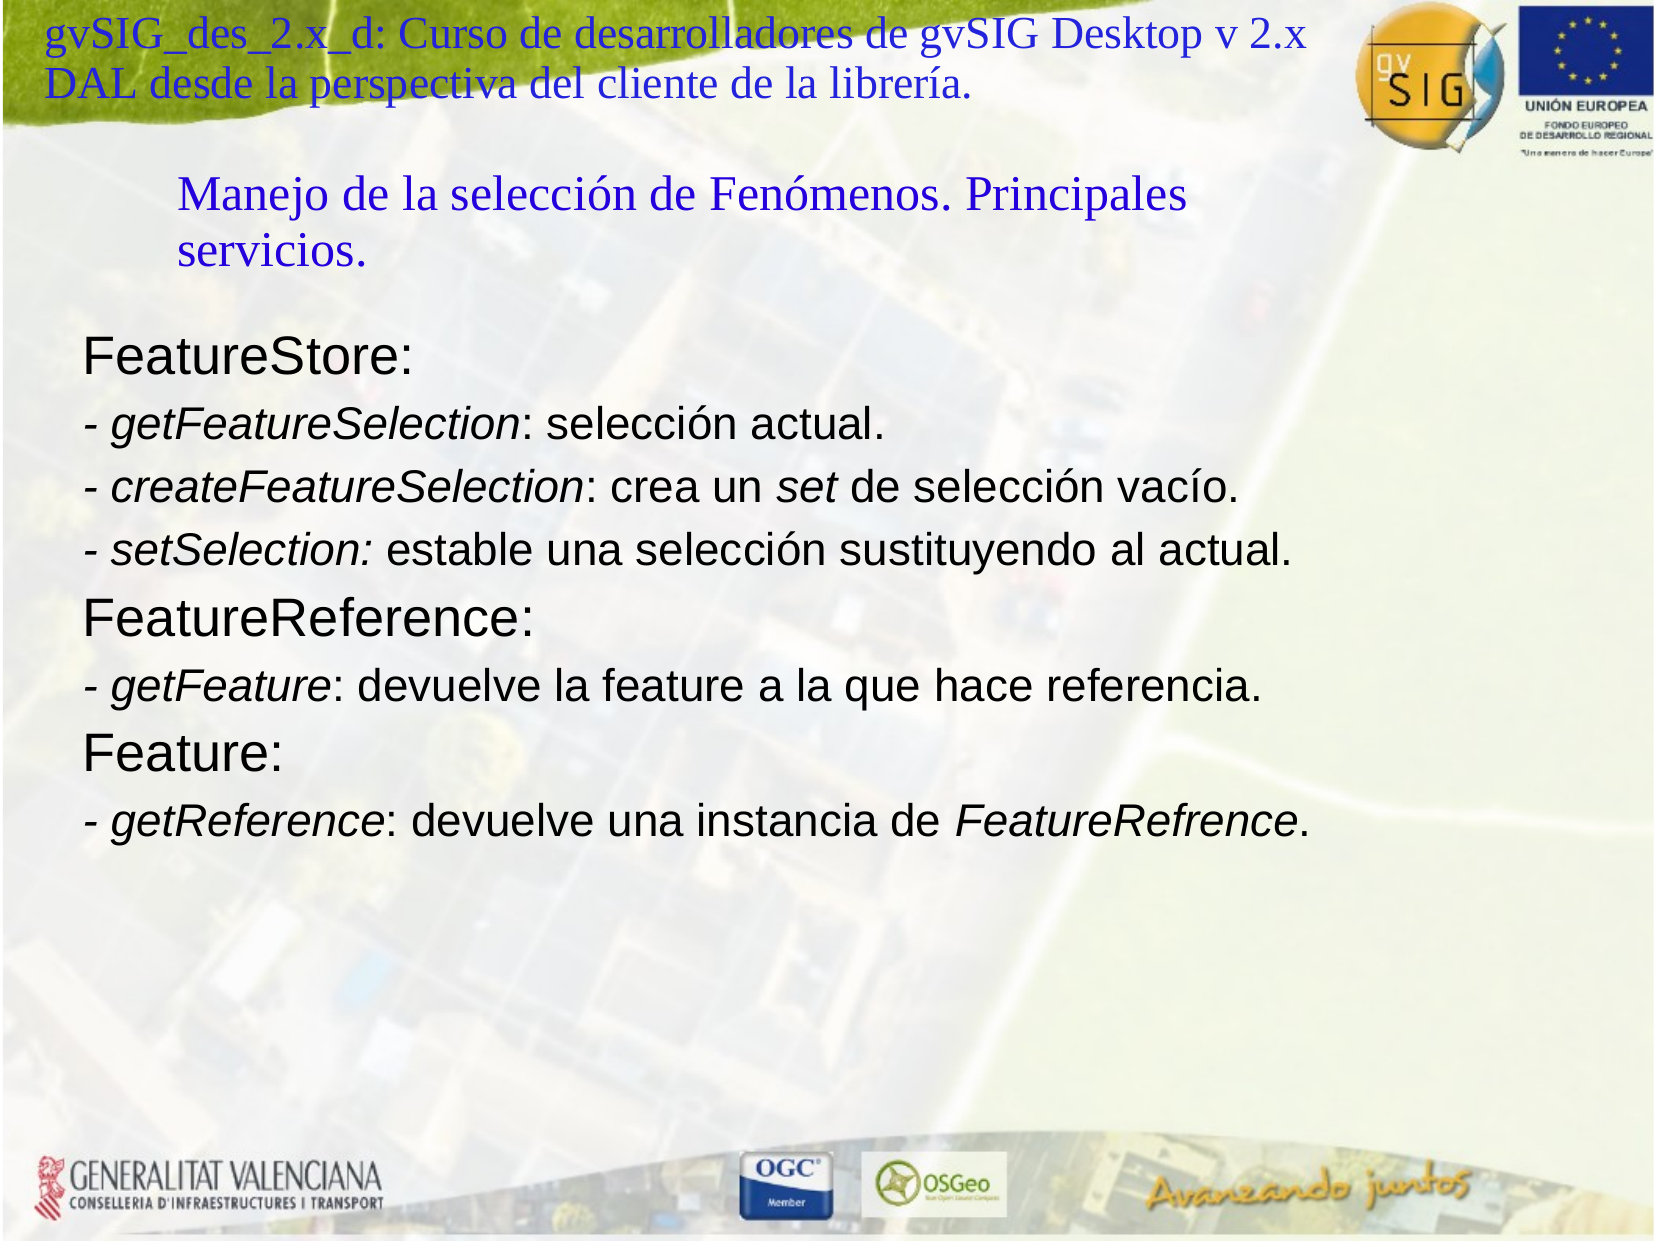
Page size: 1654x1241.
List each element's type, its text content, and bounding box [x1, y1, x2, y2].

picture [2, 0, 1654, 1241]
title Manejo de la selección de Fenómenos. Principales servicios. [177, 88, 1329, 325]
list FeatureStore: - getFeatureSelection: selección actual. - createFeatureSelection: crea un set de selección vacío. - setSelection: estable una selección sustituyendo al actual. FeatureReference: - getFeature: devuelve la feature a la que hace referencia. Feature: - getReference: devuelve una instancia de FeatureRefrence. [82, 325, 1571, 1030]
